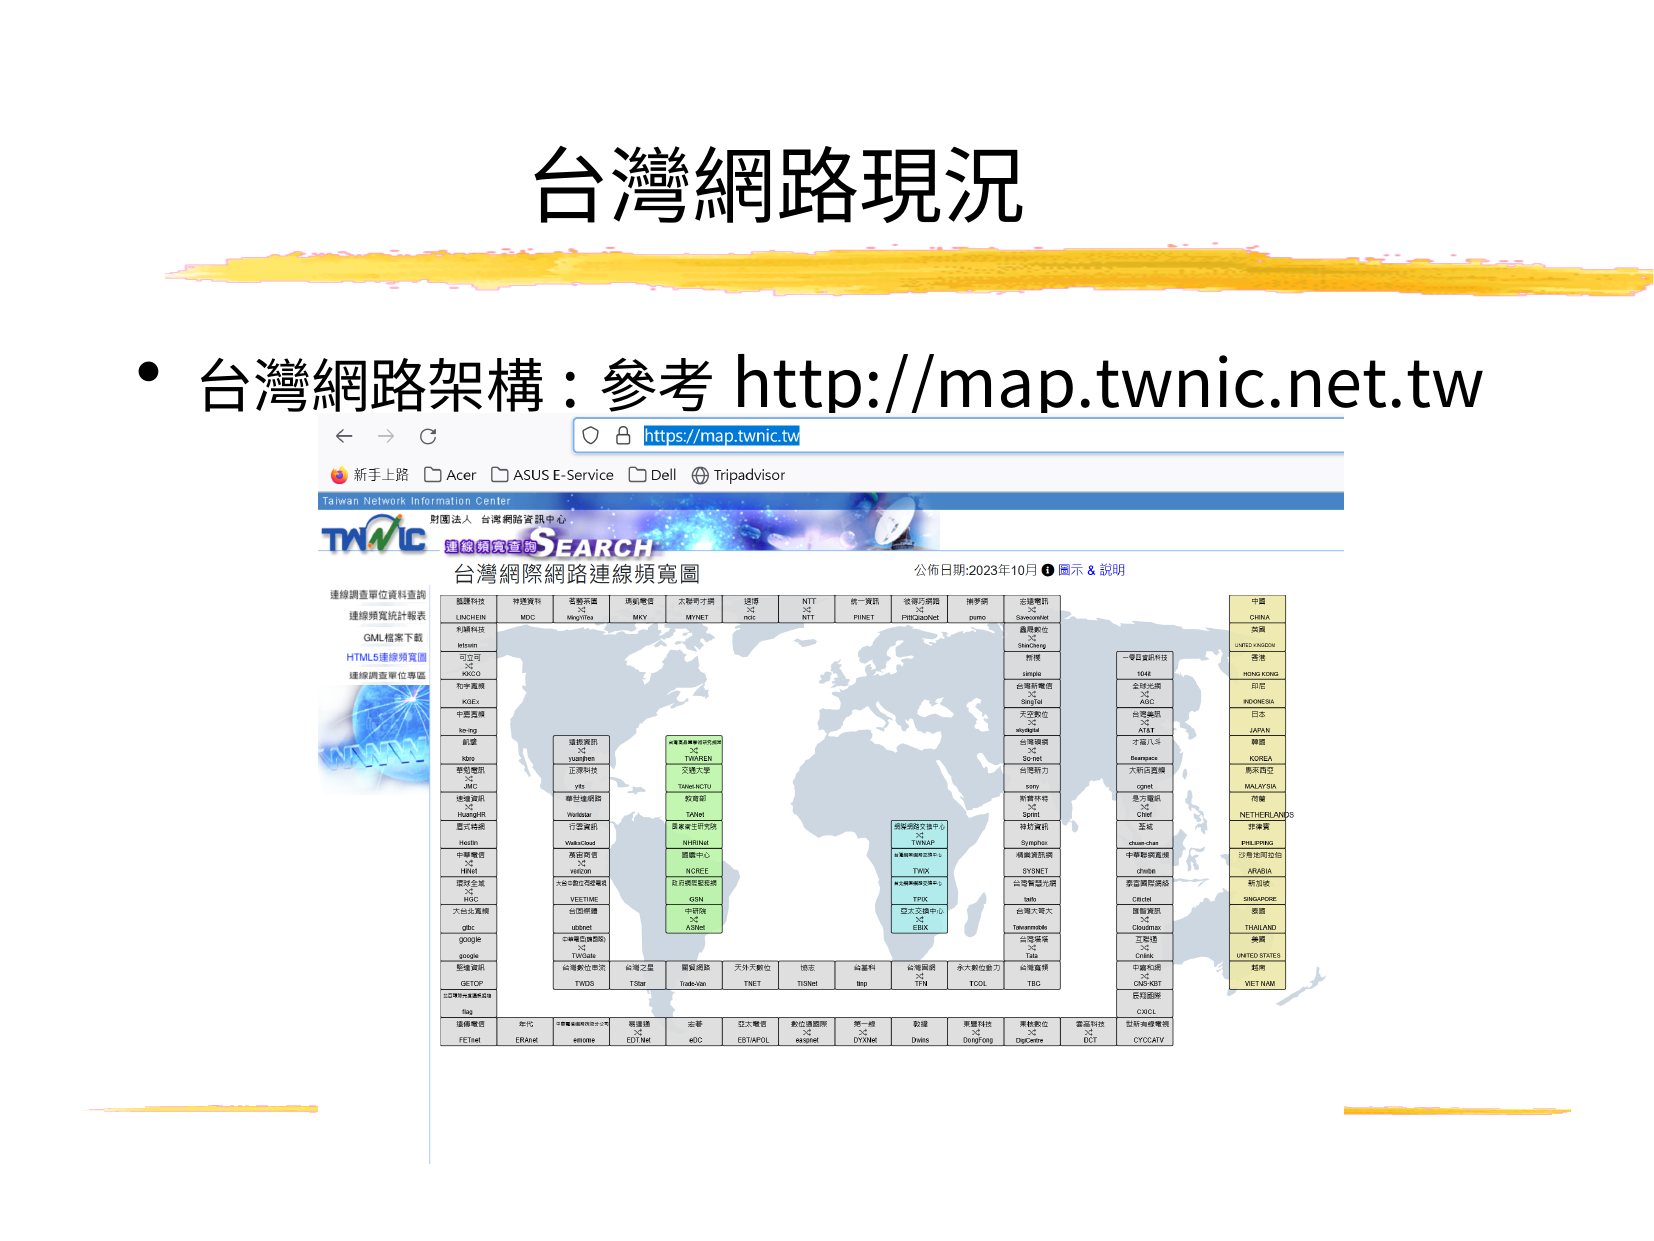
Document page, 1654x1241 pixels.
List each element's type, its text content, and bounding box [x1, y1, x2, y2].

picture [165, 237, 1654, 308]
list 台灣網路架構:參考http://map.twnic.net.tw [124, 316, 1530, 435]
title 台灣網路現況 [73, 41, 1479, 249]
picture [82, 413, 1571, 1164]
